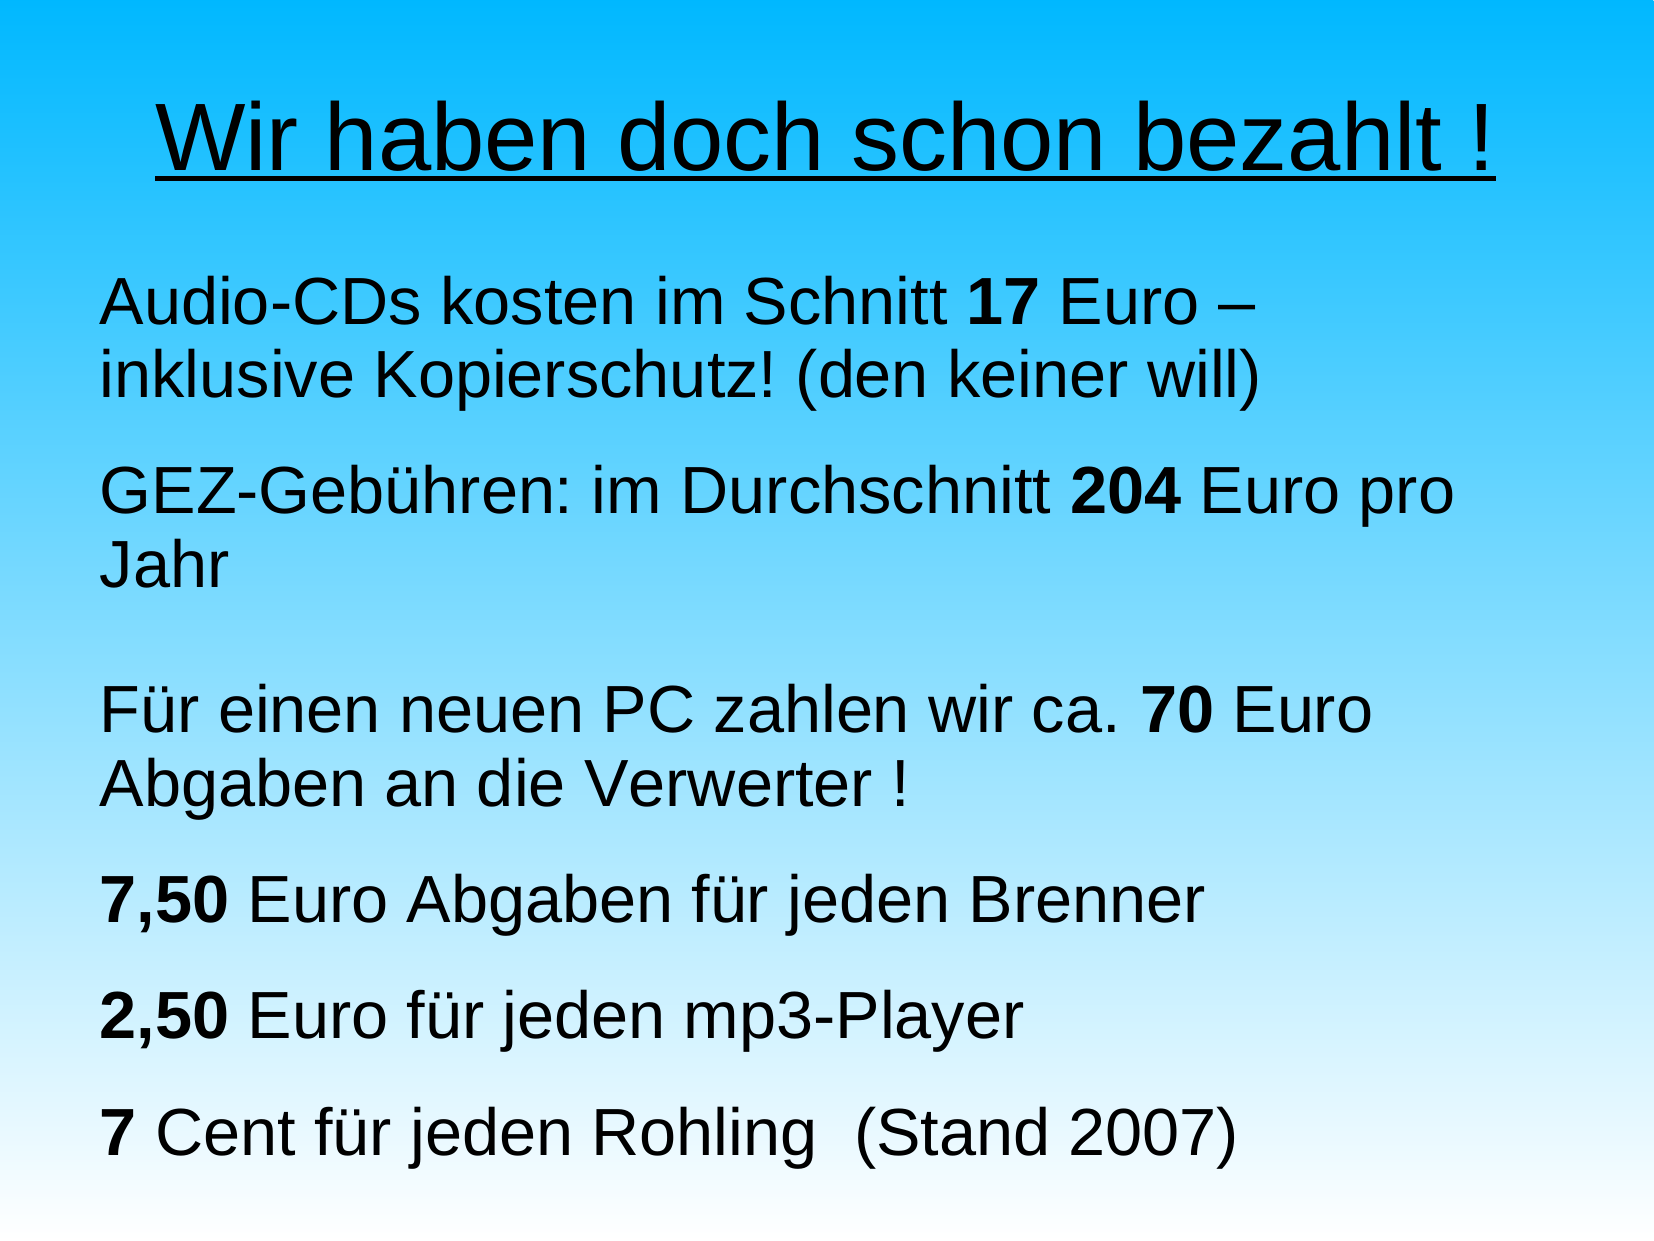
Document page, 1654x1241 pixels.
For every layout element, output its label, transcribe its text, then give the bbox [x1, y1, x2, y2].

title Wir haben doch schon bezahlt ! [82, 49, 1569, 255]
list Audio-CDs kosten im Schnitt 17 Euro – inklusive Kopierschutz! (den keiner will) GEZ-Gebühren: im Durchschnitt 204 Euro pro Jahr Für einen neuen PC zahlen wir ca. 70 Euro Abgaben an die Verwerter ! 7,50 Euro Abgaben für jeden Brenner 2,50 Euro für jeden mp3-Player 7 Cent für jeden Rohling (Stand 2007) [82, 290, 1569, 1239]
